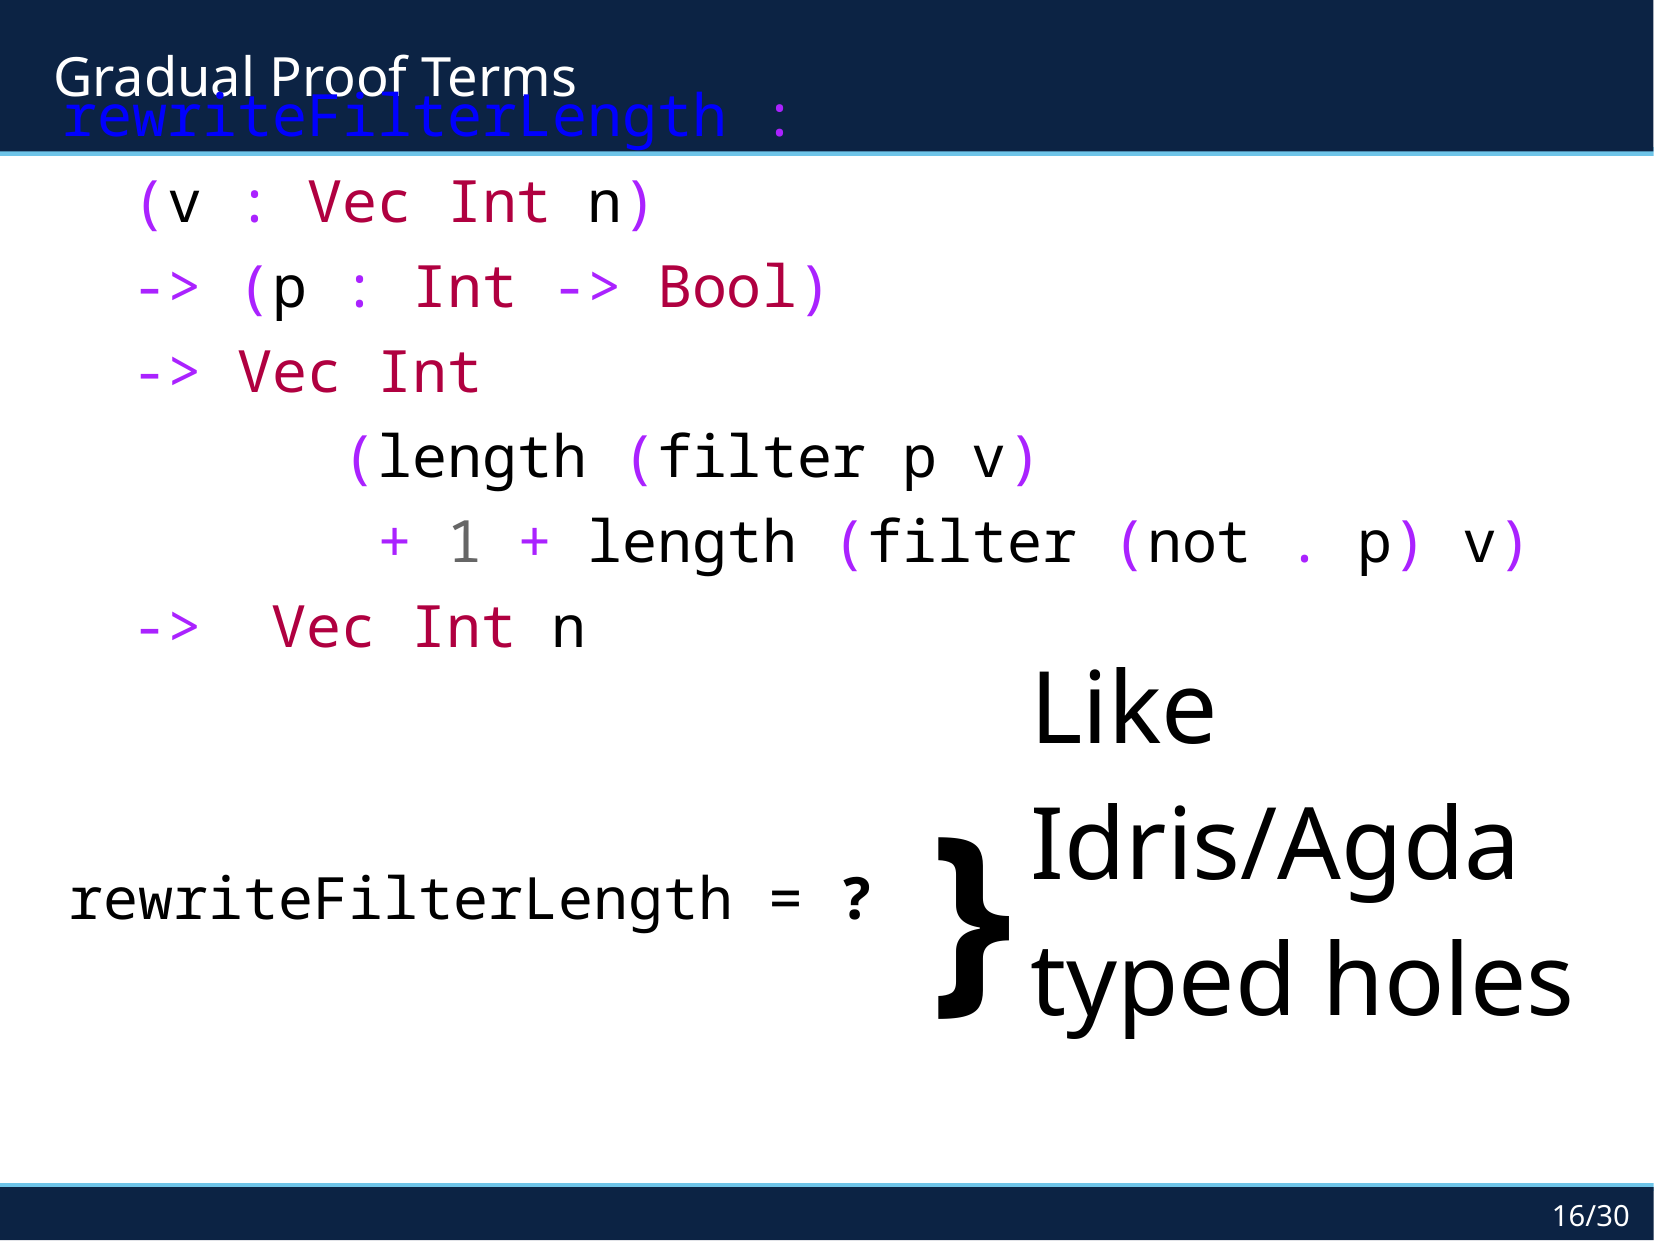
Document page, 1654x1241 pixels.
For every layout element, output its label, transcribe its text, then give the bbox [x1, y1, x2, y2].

text_box rewriteFilterLength : (v : Vec Int n) -> (p : Int -> Bool) -> Vec Int (length (filter p v) + 1 + length (filter (not . p) v) -> Vec Int n [47, 213, 1571, 1122]
text_box } [915, 773, 999, 1039]
text_box Like Idris/Agda typed holes [1015, 601, 1654, 1216]
title Gradual Proof Terms [0, 0, 1654, 152]
text_box rewriteFilterLength = ? [54, 860, 889, 934]
